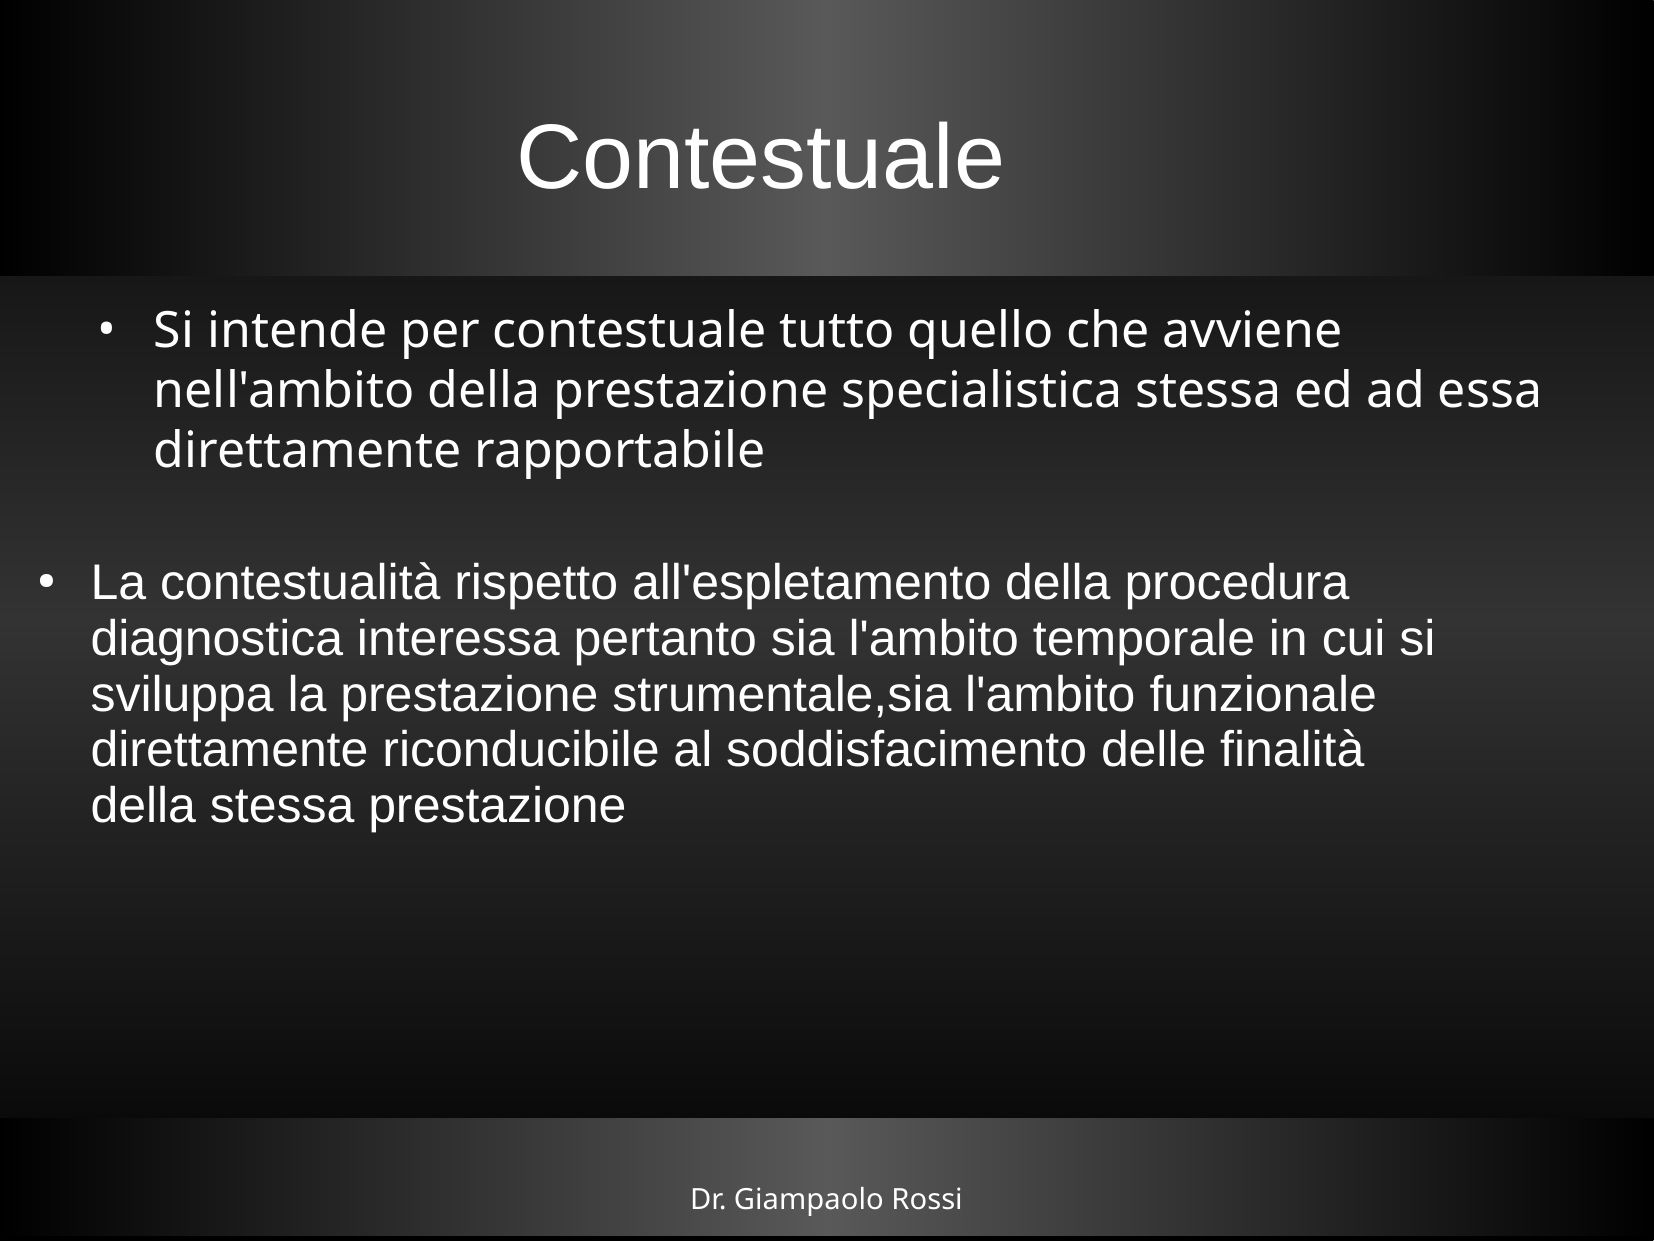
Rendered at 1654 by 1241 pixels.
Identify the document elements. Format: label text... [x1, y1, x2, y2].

list Si intende per contestuale tutto quello che avviene nell'ambito della prestazione specialistica stessa ed ad essa direttamente rapportabile [82, 289, 1571, 1108]
text_box La contestualità rispetto all'espletamento della procedura diagnostica interessa pertanto sia l'ambito temporale in cui si sviluppa la prestazione strumentale,sia l'ambito funzionale direttamente riconducibile al soddisfacimento delle finalità della stessa prestazione [5, 546, 1494, 938]
text_box Contestuale [16, 53, 1505, 261]
